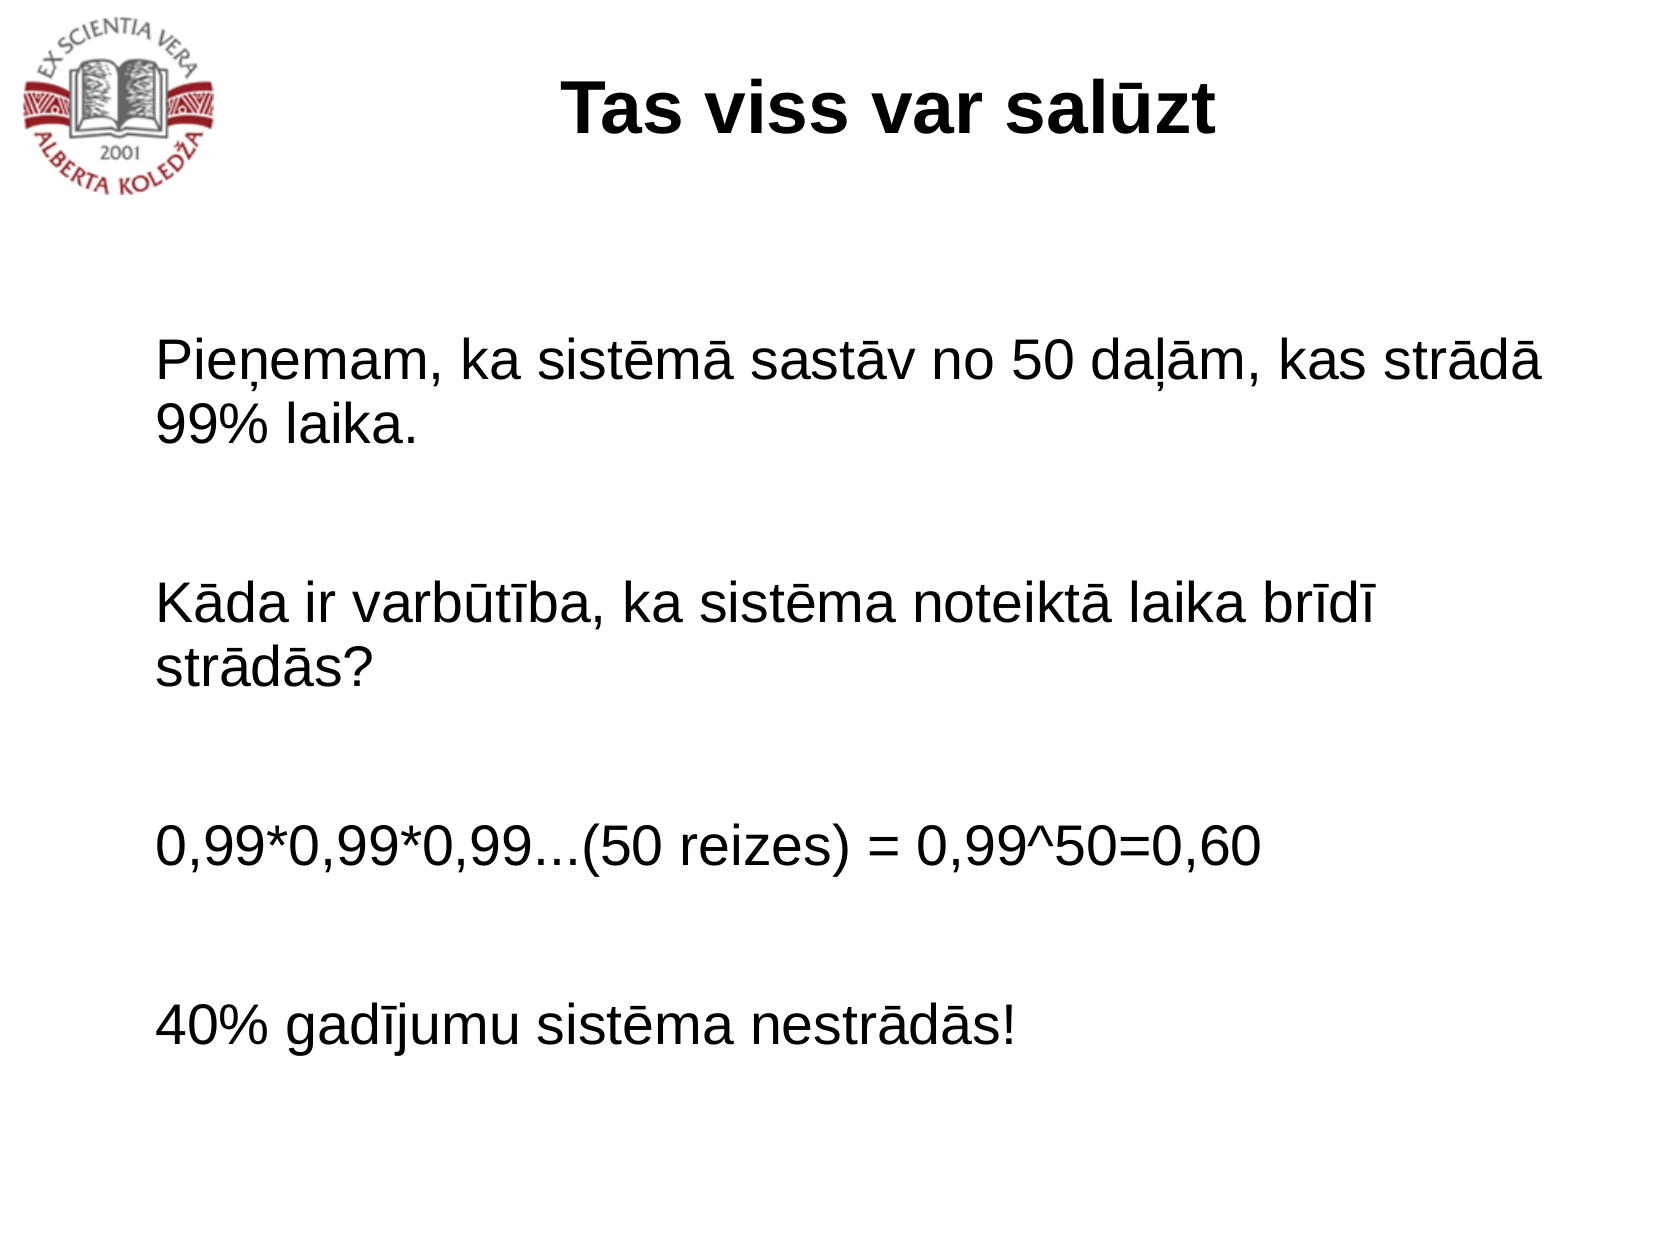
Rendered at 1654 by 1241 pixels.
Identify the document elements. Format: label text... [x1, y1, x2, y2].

title Tas viss var salūzt [206, 49, 1571, 166]
list Pieņemam, ka sistēmā sastāv no 50 daļām, kas strādā 99% laika. Kāda ir varbūtība, ka sistēma noteiktā laika brīdī strādās? 0,99*0,99*0,99...(50 reizes) = 0,99^50=0,60 40% gadījumu sistēma nestrādās! [94, 238, 1583, 1058]
picture [23, 17, 214, 195]
